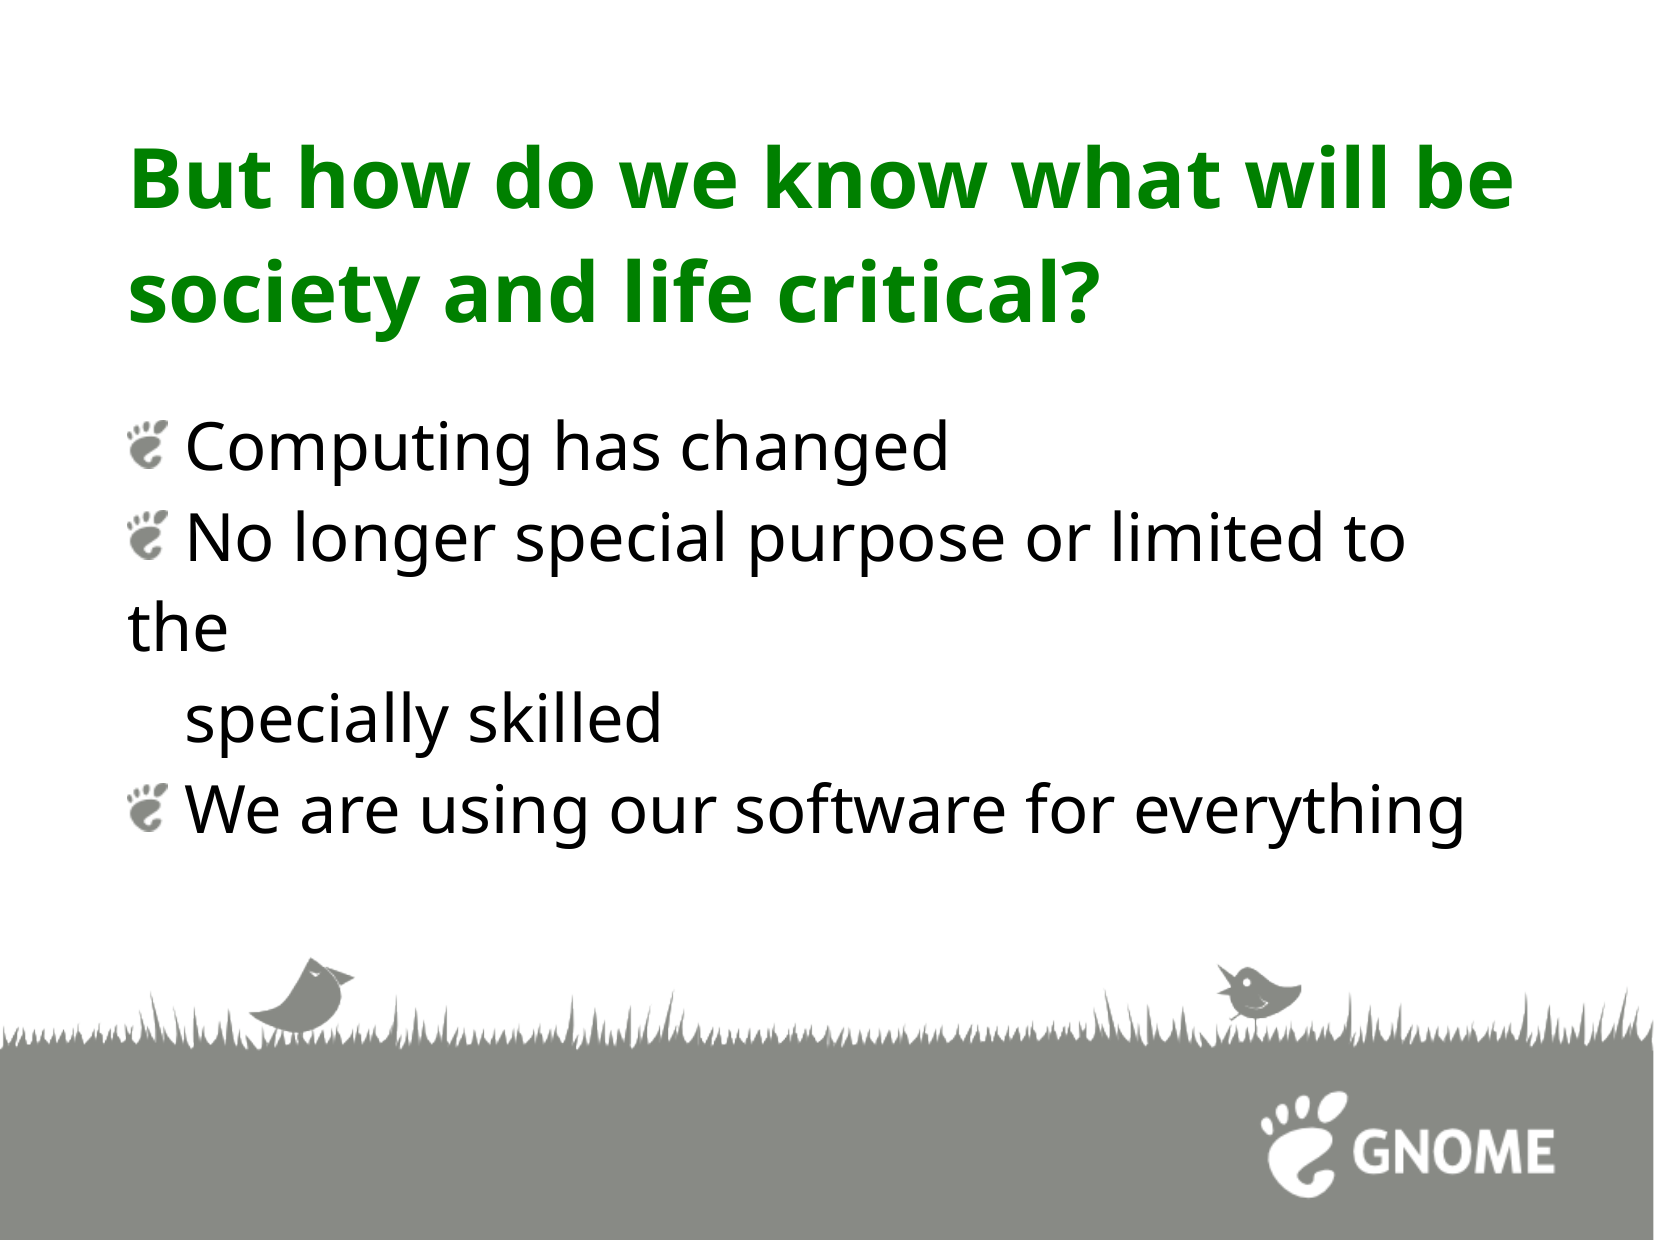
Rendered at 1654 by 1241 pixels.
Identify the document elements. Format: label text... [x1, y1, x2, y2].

picture [0, 0, 1654, 1241]
text_box But how do we know what will be society and life critical? [112, 112, 1576, 351]
text_box Computing has changed No longer special purpose or limited to the specially skilled We are using our software for everything [112, 391, 1501, 855]
